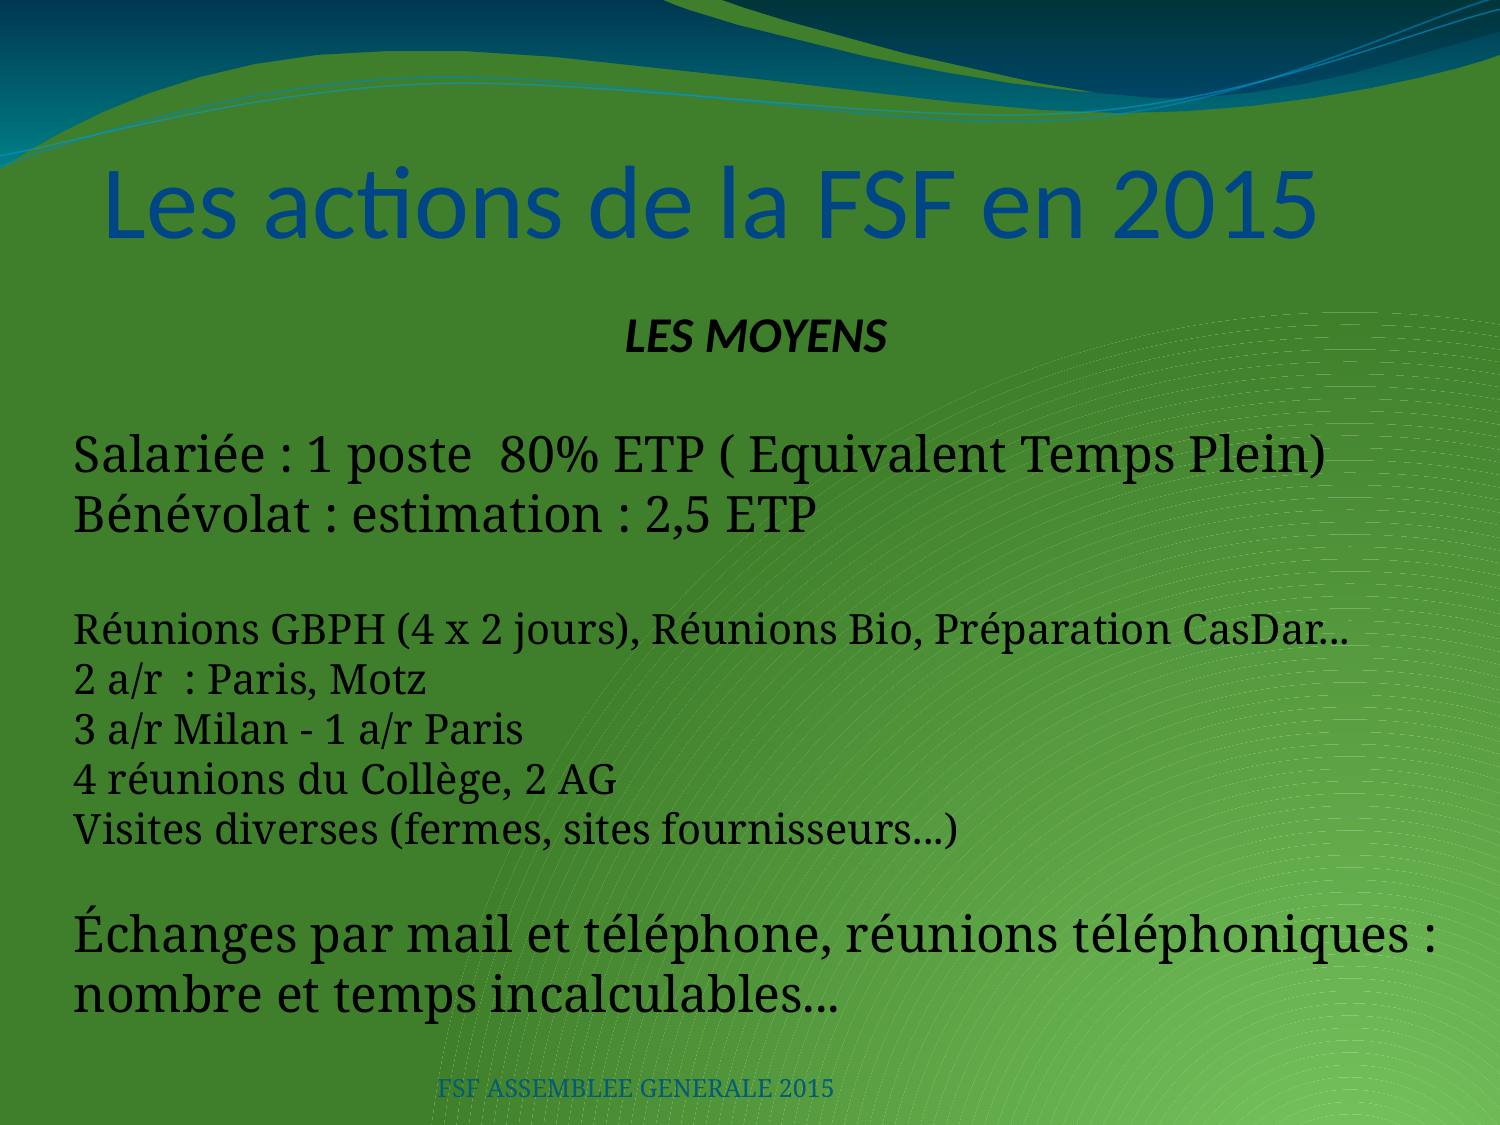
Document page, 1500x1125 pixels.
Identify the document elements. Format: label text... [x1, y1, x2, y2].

text_box LES MOYENS Salariée : 1 poste 80% ETP ( Equivalent Temps Plein) Bénévolat : estimation : 2,5 ETP Réunions GBPH (4 x 2 jours), Réunions Bio, Préparation CasDar... 2 a/r : Paris, Motz 3 a/r Milan - 1 a/r Paris 4 réunions du Collège, 2 AG Visites diverses (fermes, sites fournisseurs...) Échanges par mail et téléphone, réunions téléphoniques : nombre et temps incalculables... [59, 295, 1477, 1052]
title Les actions de la FSF en 2015 [102, 58, 1453, 260]
picture [65, 137, 83, 143]
text_box FSF ASSEMBLEE GENERALE 2015 [437, 1052, 988, 1103]
